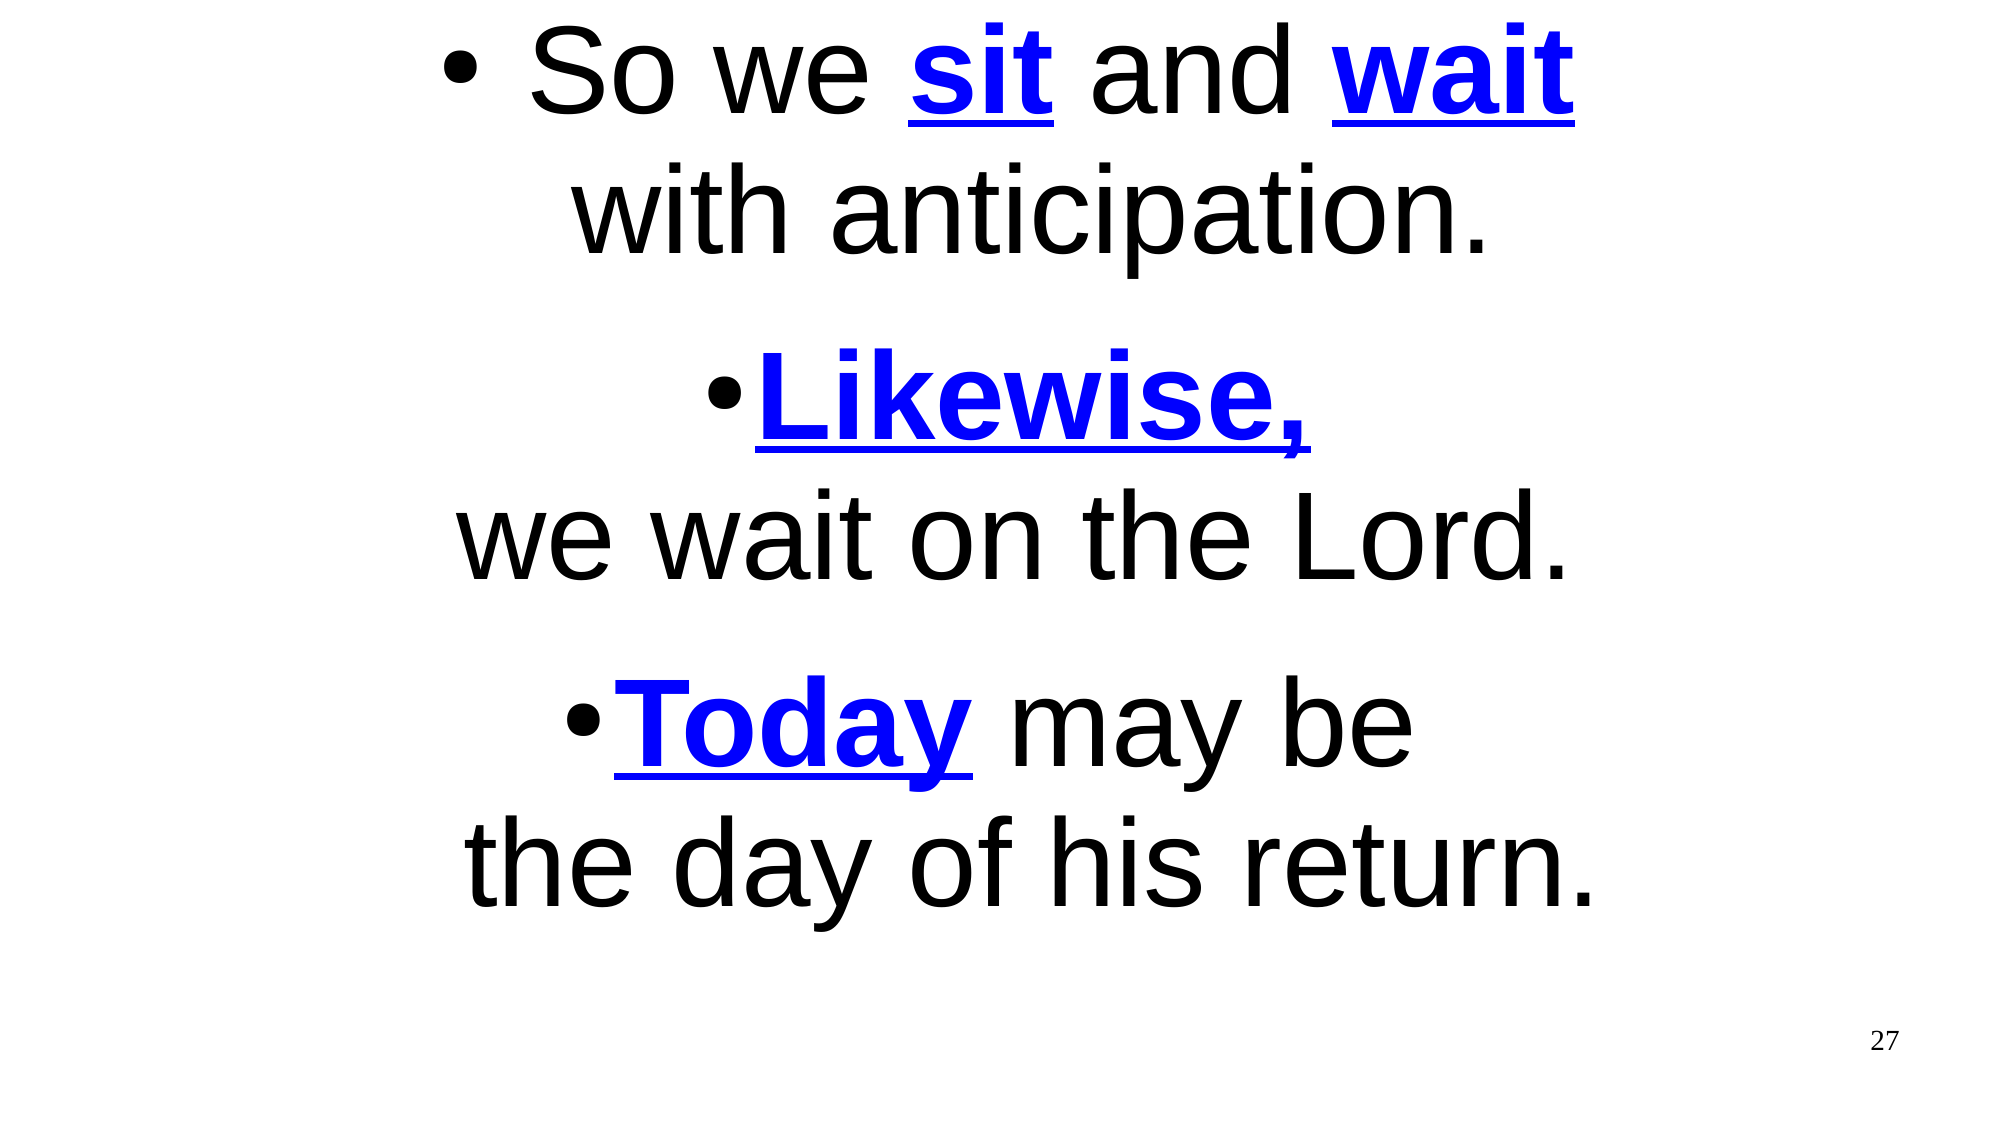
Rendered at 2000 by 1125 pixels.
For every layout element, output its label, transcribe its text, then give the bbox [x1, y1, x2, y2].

list So we sit and wait with anticipation. Likewise, we wait on the Lord. Today may be the day of his return. [0, 0, 1996, 1123]
